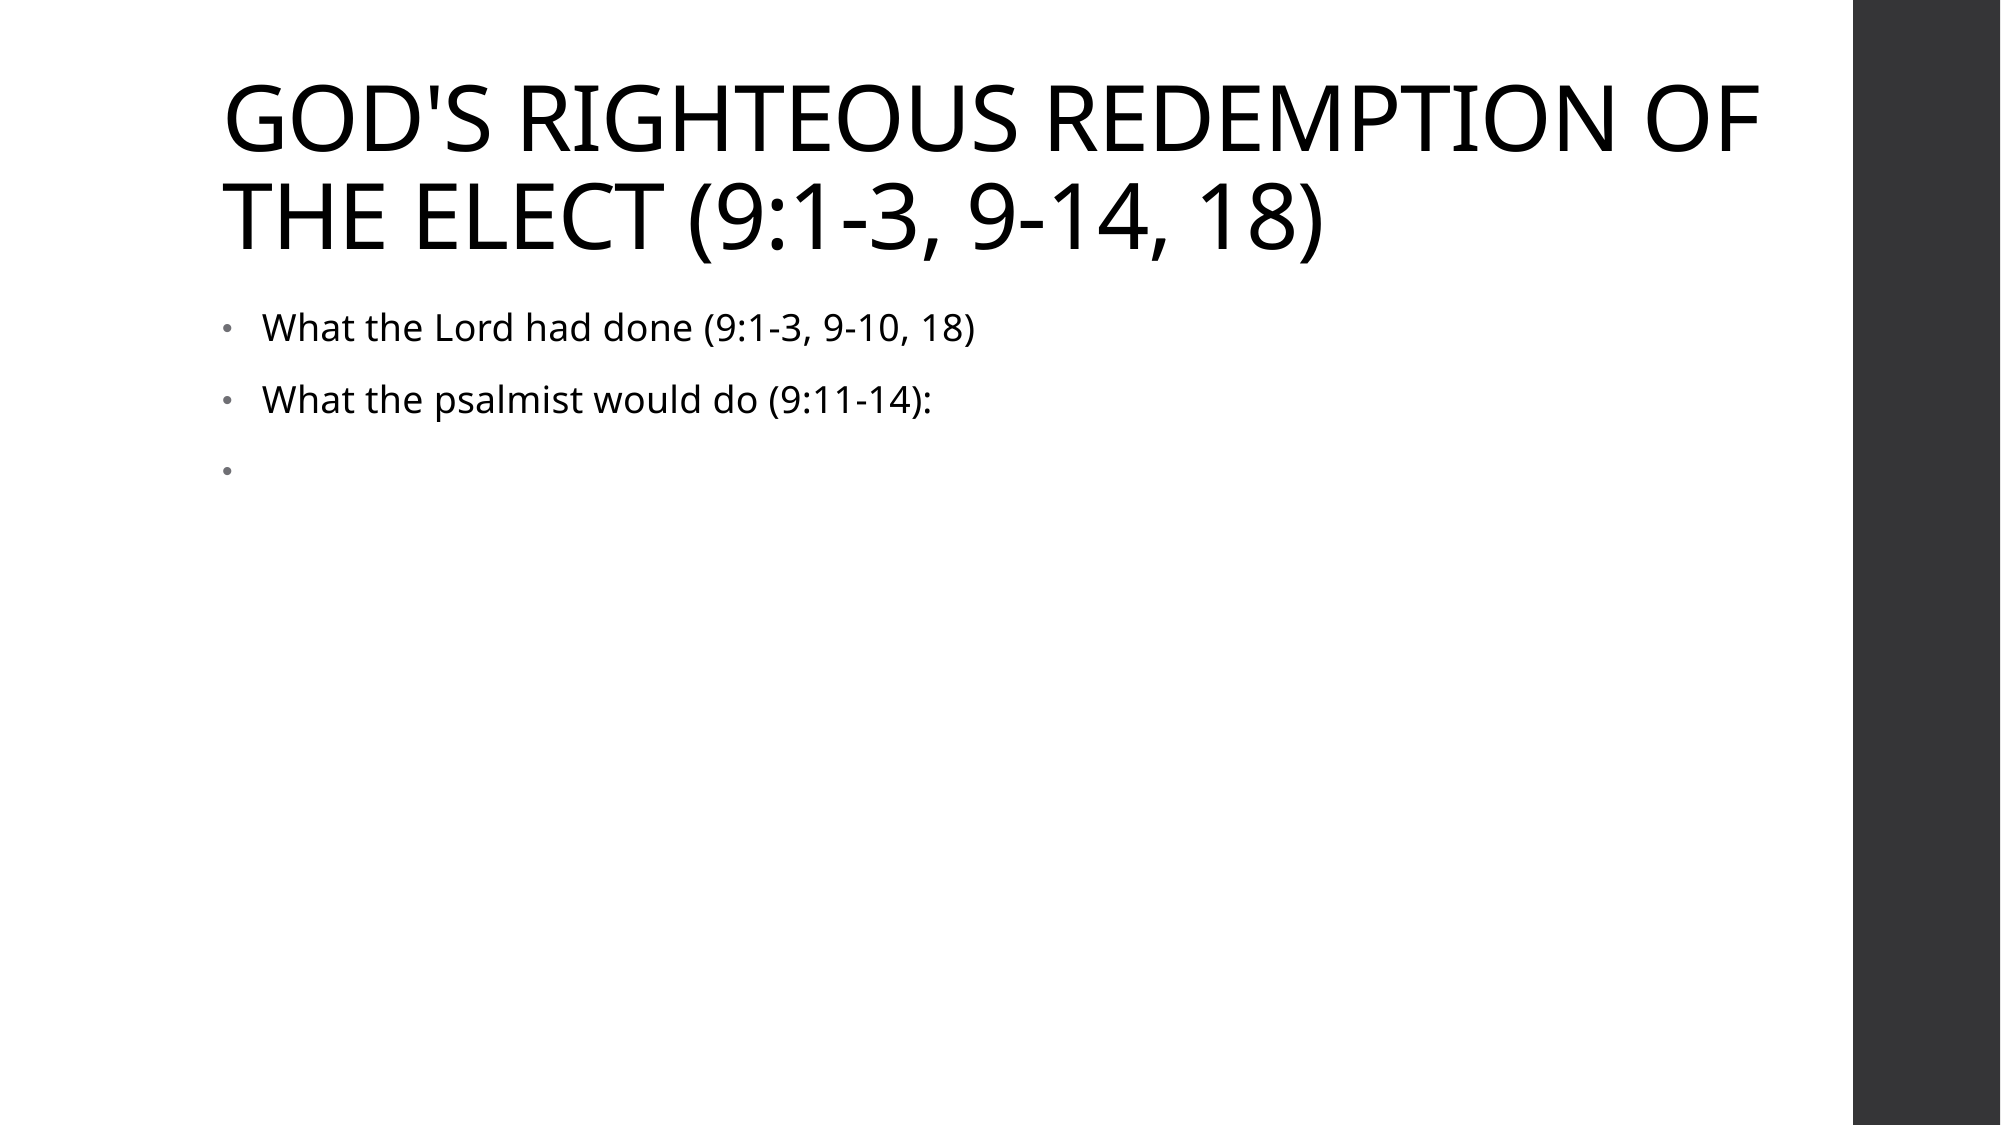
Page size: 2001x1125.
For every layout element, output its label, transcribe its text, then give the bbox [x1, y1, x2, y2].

list What the Lord had done (9:1-3, 9-10, 18) What the psalmist would do (9:11-14): [206, 299, 1617, 1014]
title GOD'S RIGHTEOUS REDEMPTION OF THE ELECT (9:1-3, 9-14, 18) [206, 60, 1797, 278]
